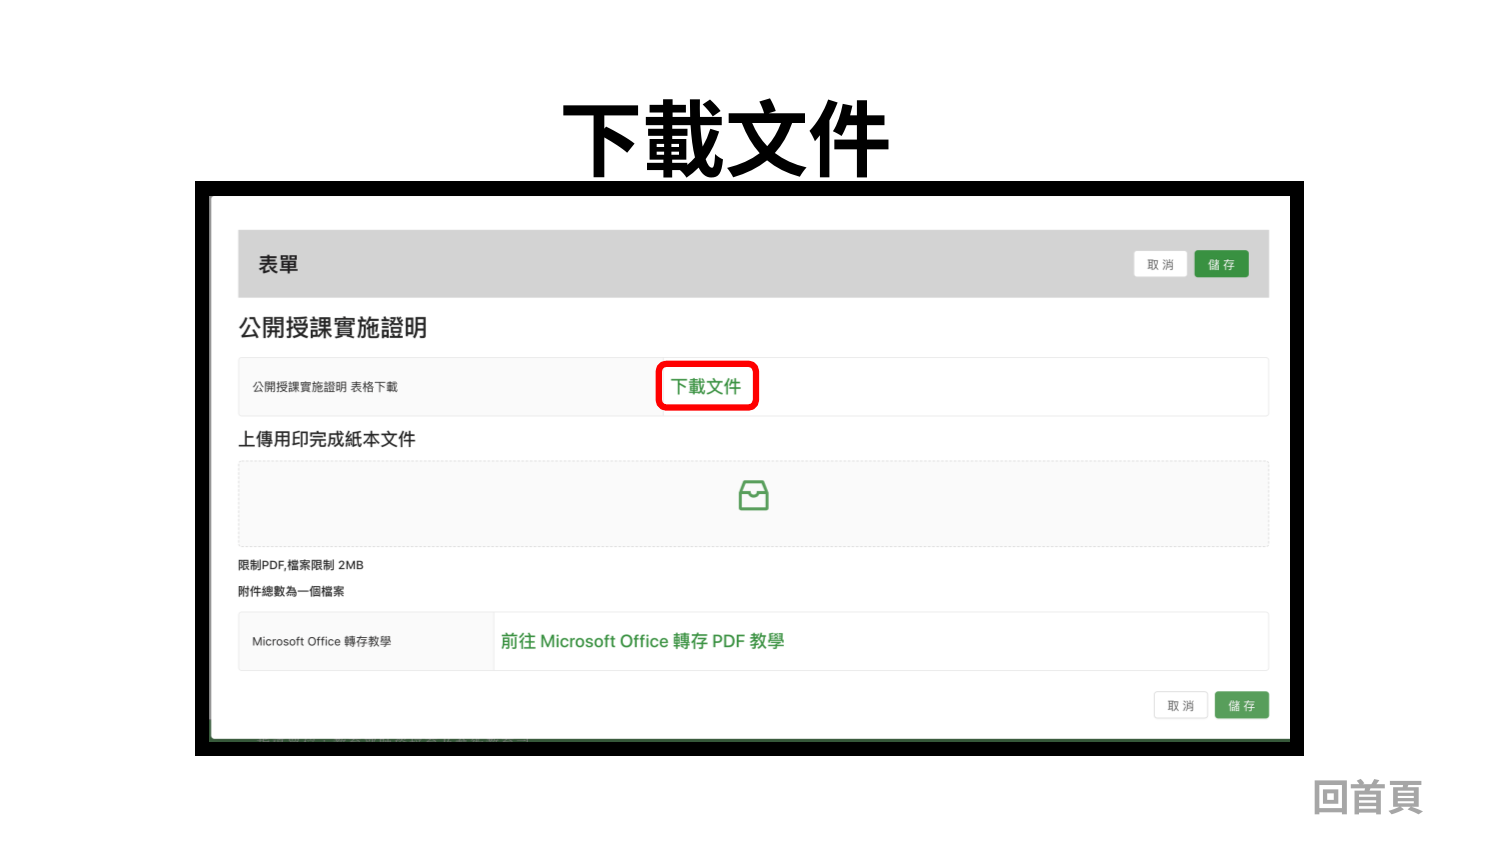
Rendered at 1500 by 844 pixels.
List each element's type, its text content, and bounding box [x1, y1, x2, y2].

picture [209, 195, 1290, 742]
title 下載文件 [196, 79, 1255, 160]
